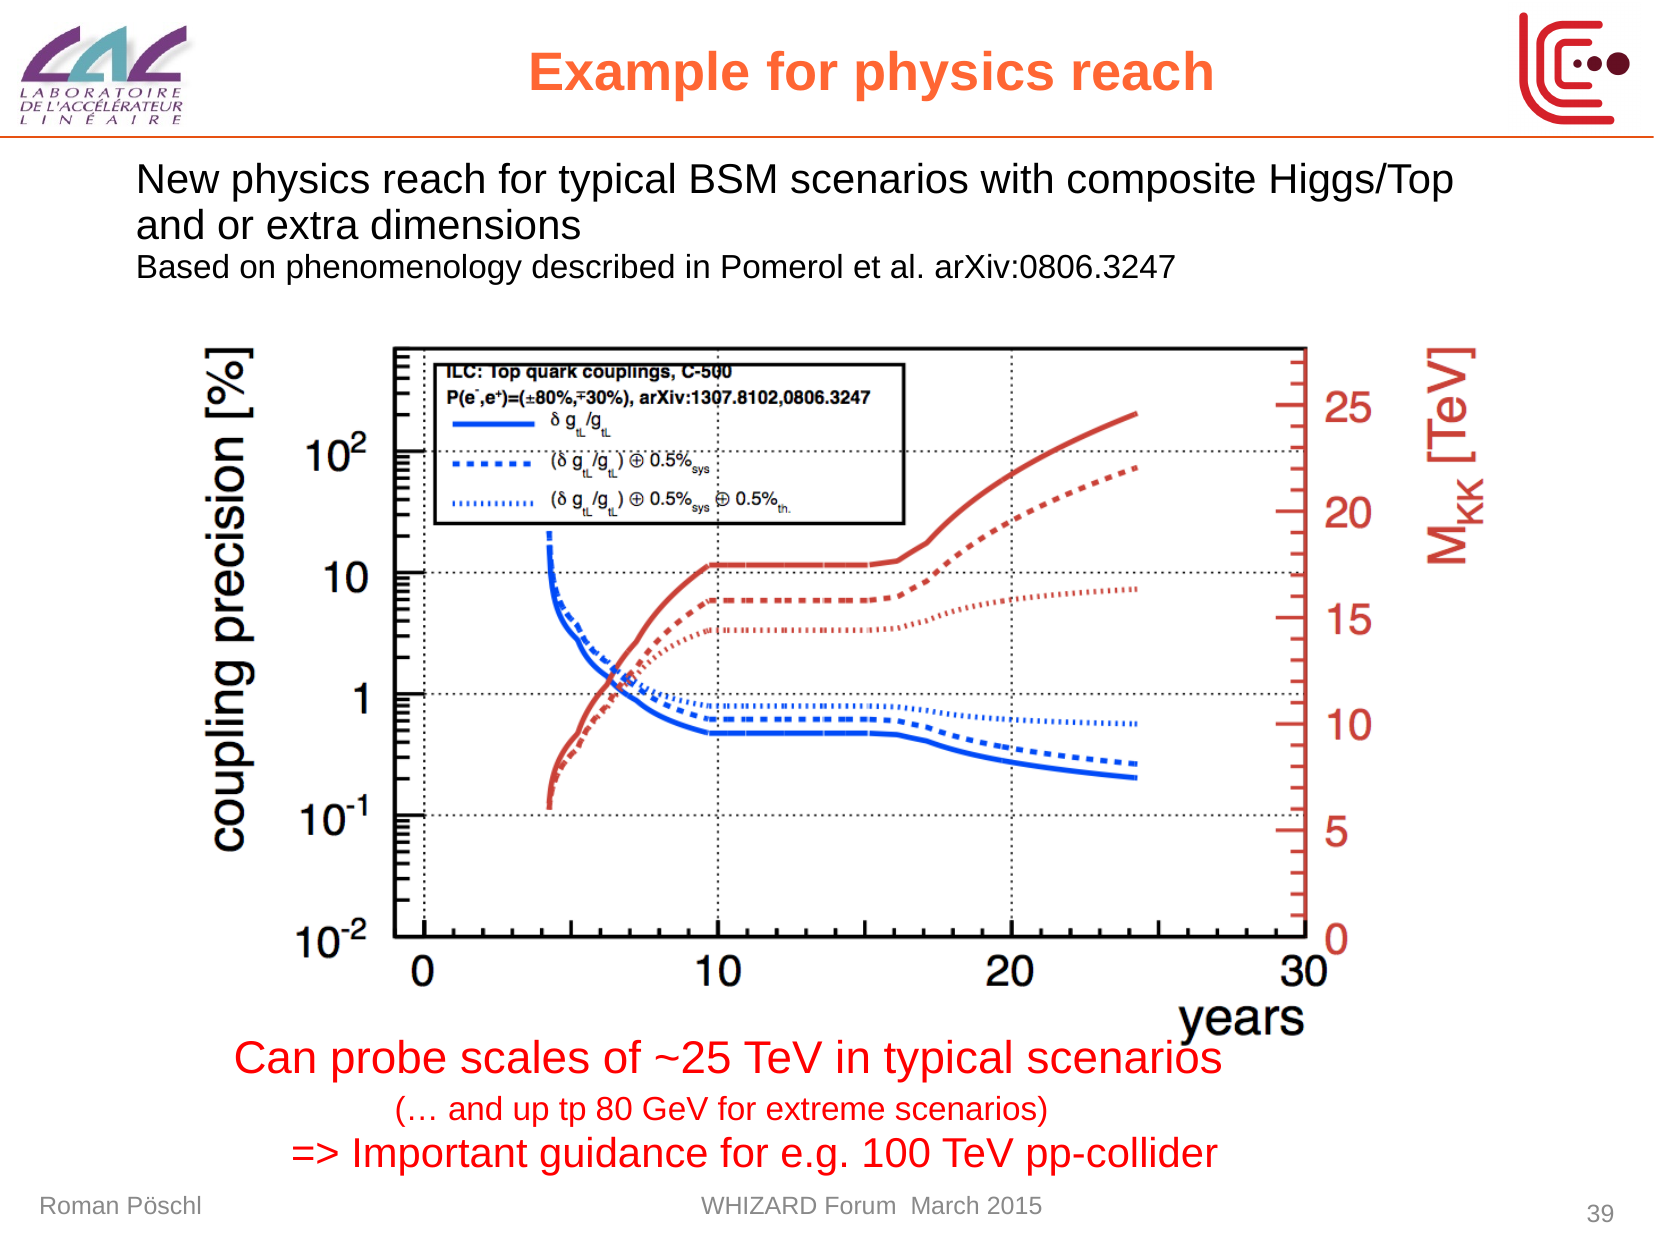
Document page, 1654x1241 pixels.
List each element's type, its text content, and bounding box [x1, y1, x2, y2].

text_box New physics reach for typical BSM scenarios with composite Higgs/Top and or extra dimensions Based on phenomenology described in Pomerol et al. arXiv:0806.3247 [121, 147, 1634, 299]
title Example for physics reach [128, 29, 1617, 113]
picture [17, 22, 199, 127]
picture [1508, 2, 1641, 135]
text_box Can probe scales of ~25 TeV in typical scenarios (… and up tp 80 GeV for extreme scenarios) => Important guidance for e.g. 100 TeV pp-collider [218, 1024, 1504, 1184]
picture [167, 286, 1506, 1080]
